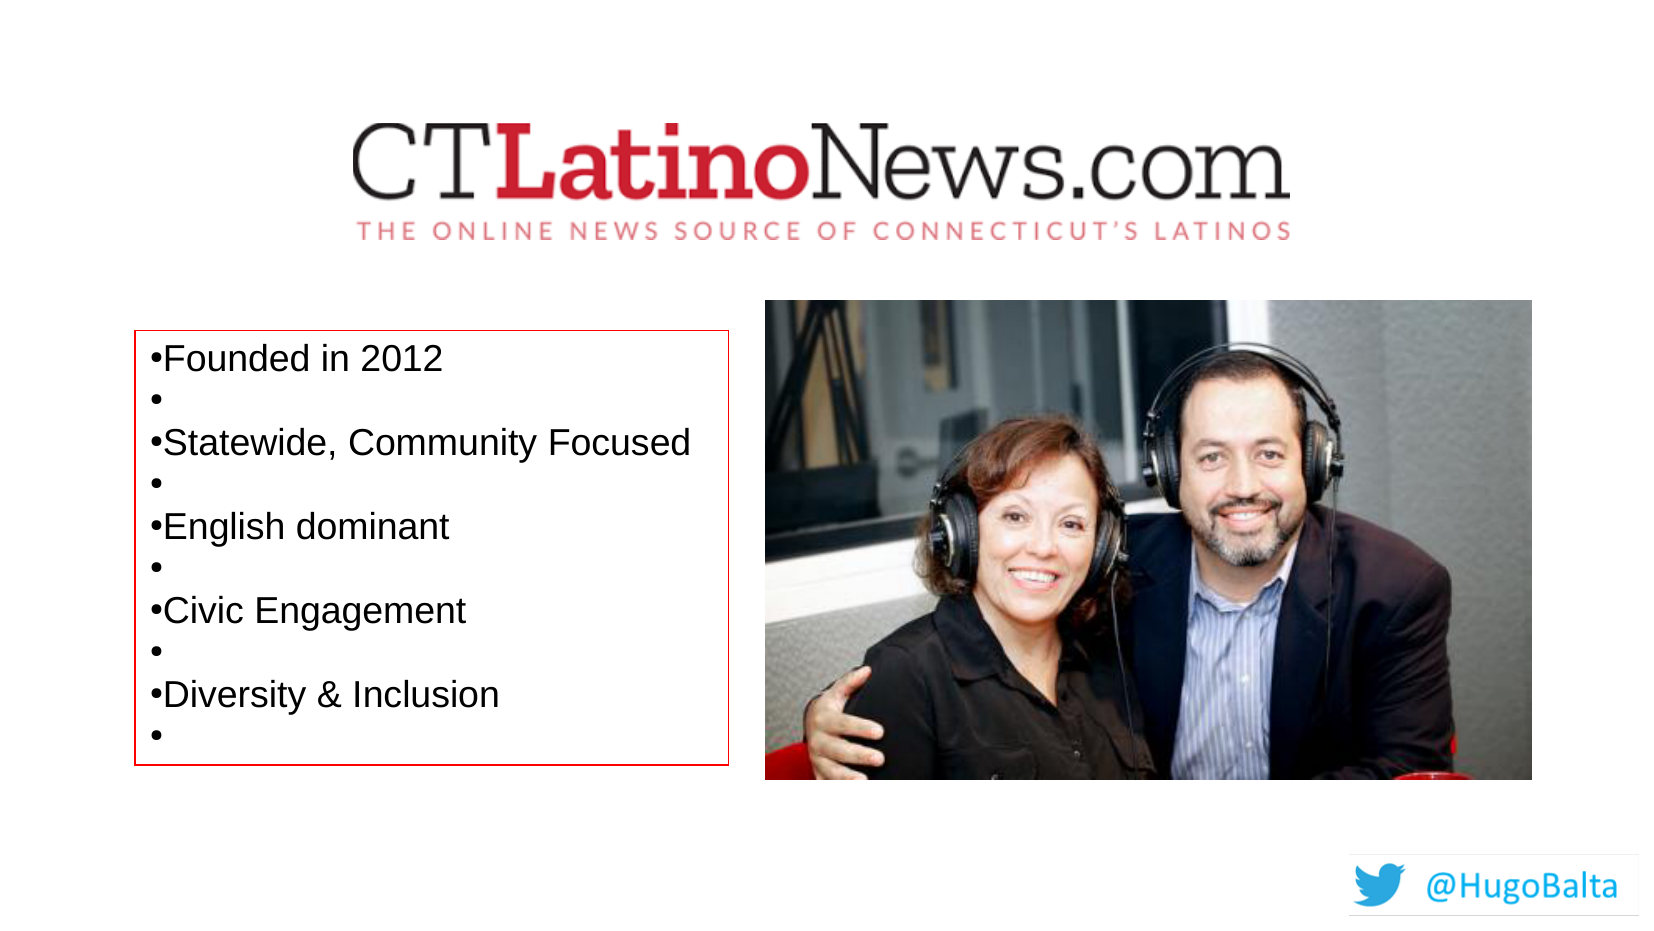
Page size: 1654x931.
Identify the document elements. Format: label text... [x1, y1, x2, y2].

picture [765, 300, 1532, 781]
text_box Founded in 2012 Statewide, Community Focused English dominant Civic Engagement Diversity & Inclusion [135, 330, 729, 766]
picture [352, 122, 1291, 241]
picture [1349, 849, 1642, 931]
